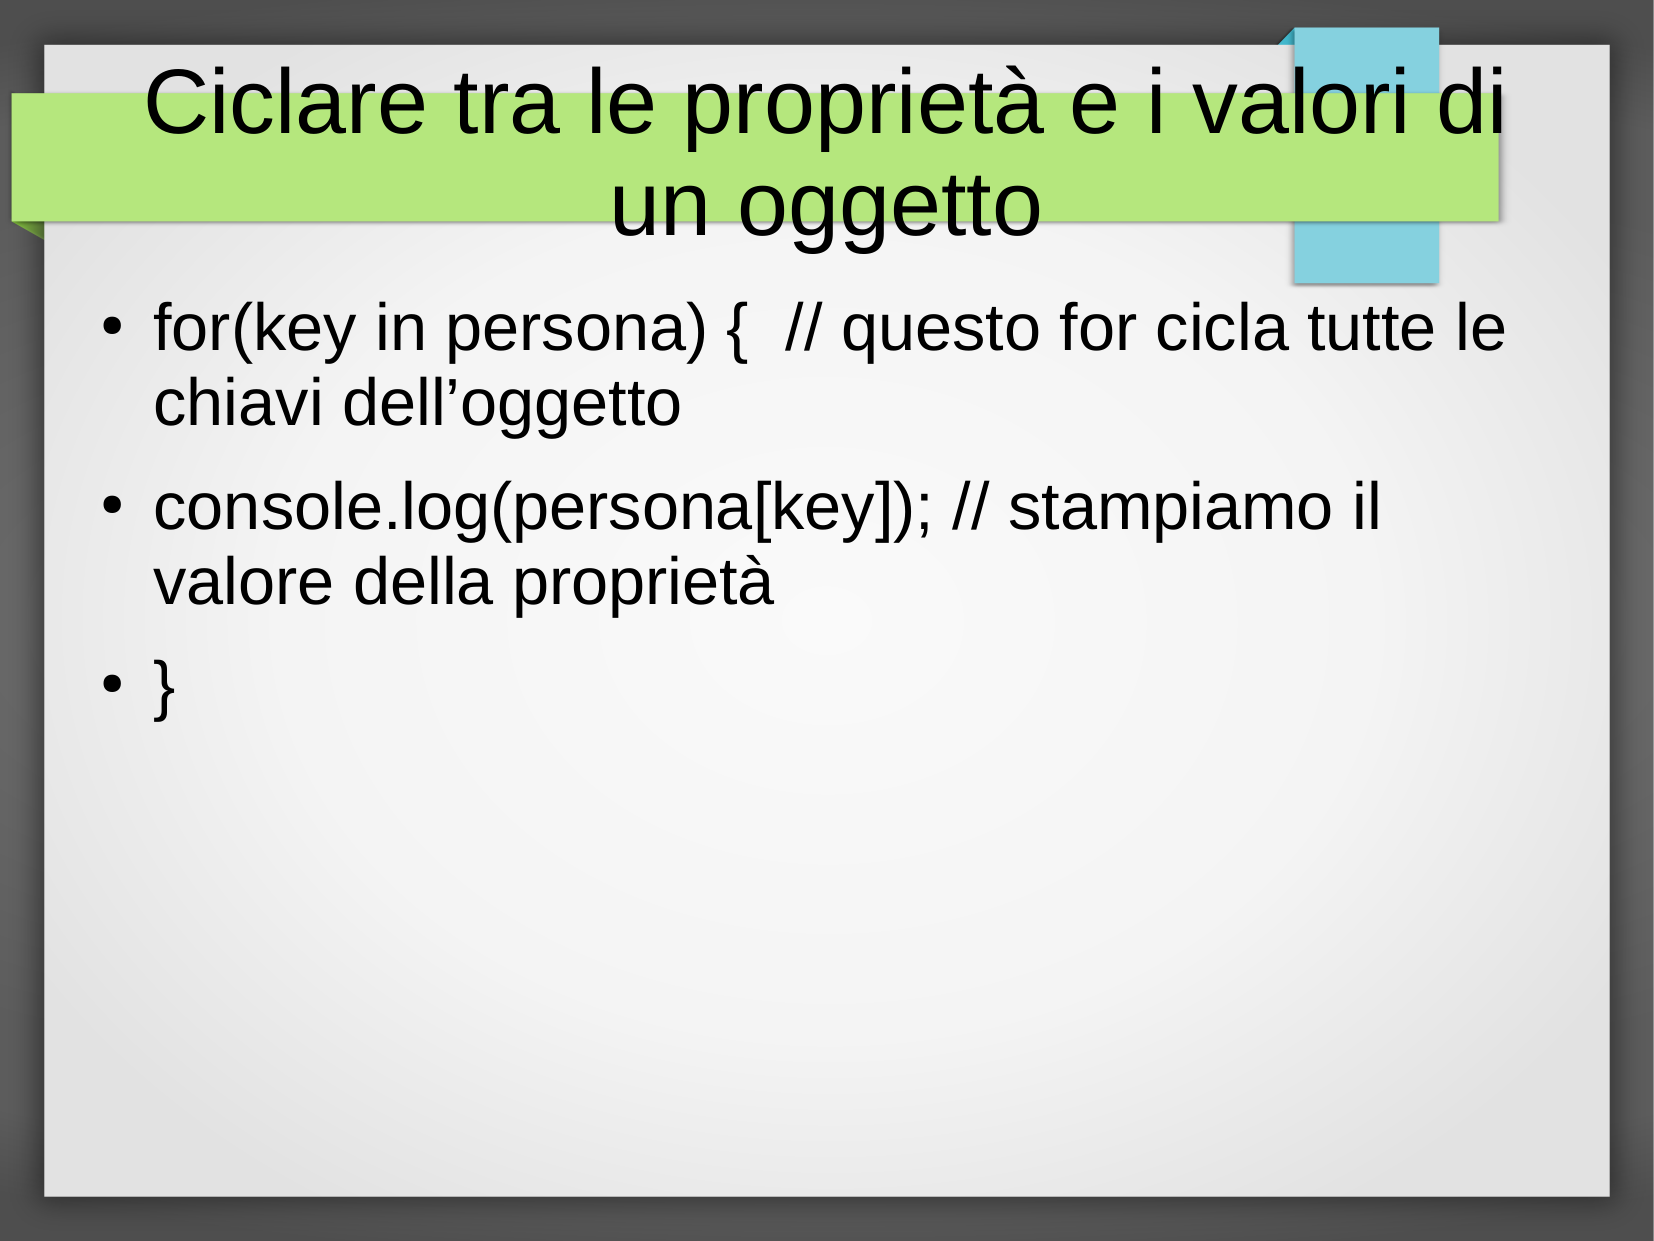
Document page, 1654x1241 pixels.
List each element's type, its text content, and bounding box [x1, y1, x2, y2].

picture [0, 0, 1654, 1241]
title Ciclare tra le proprietà e i valori di un oggetto [82, 49, 1571, 257]
list for(key in persona) { // questo for cicla tutte le chiavi dell’oggetto console.log(persona[key]); // stampiamo il valore della proprietà } [82, 290, 1571, 1170]
